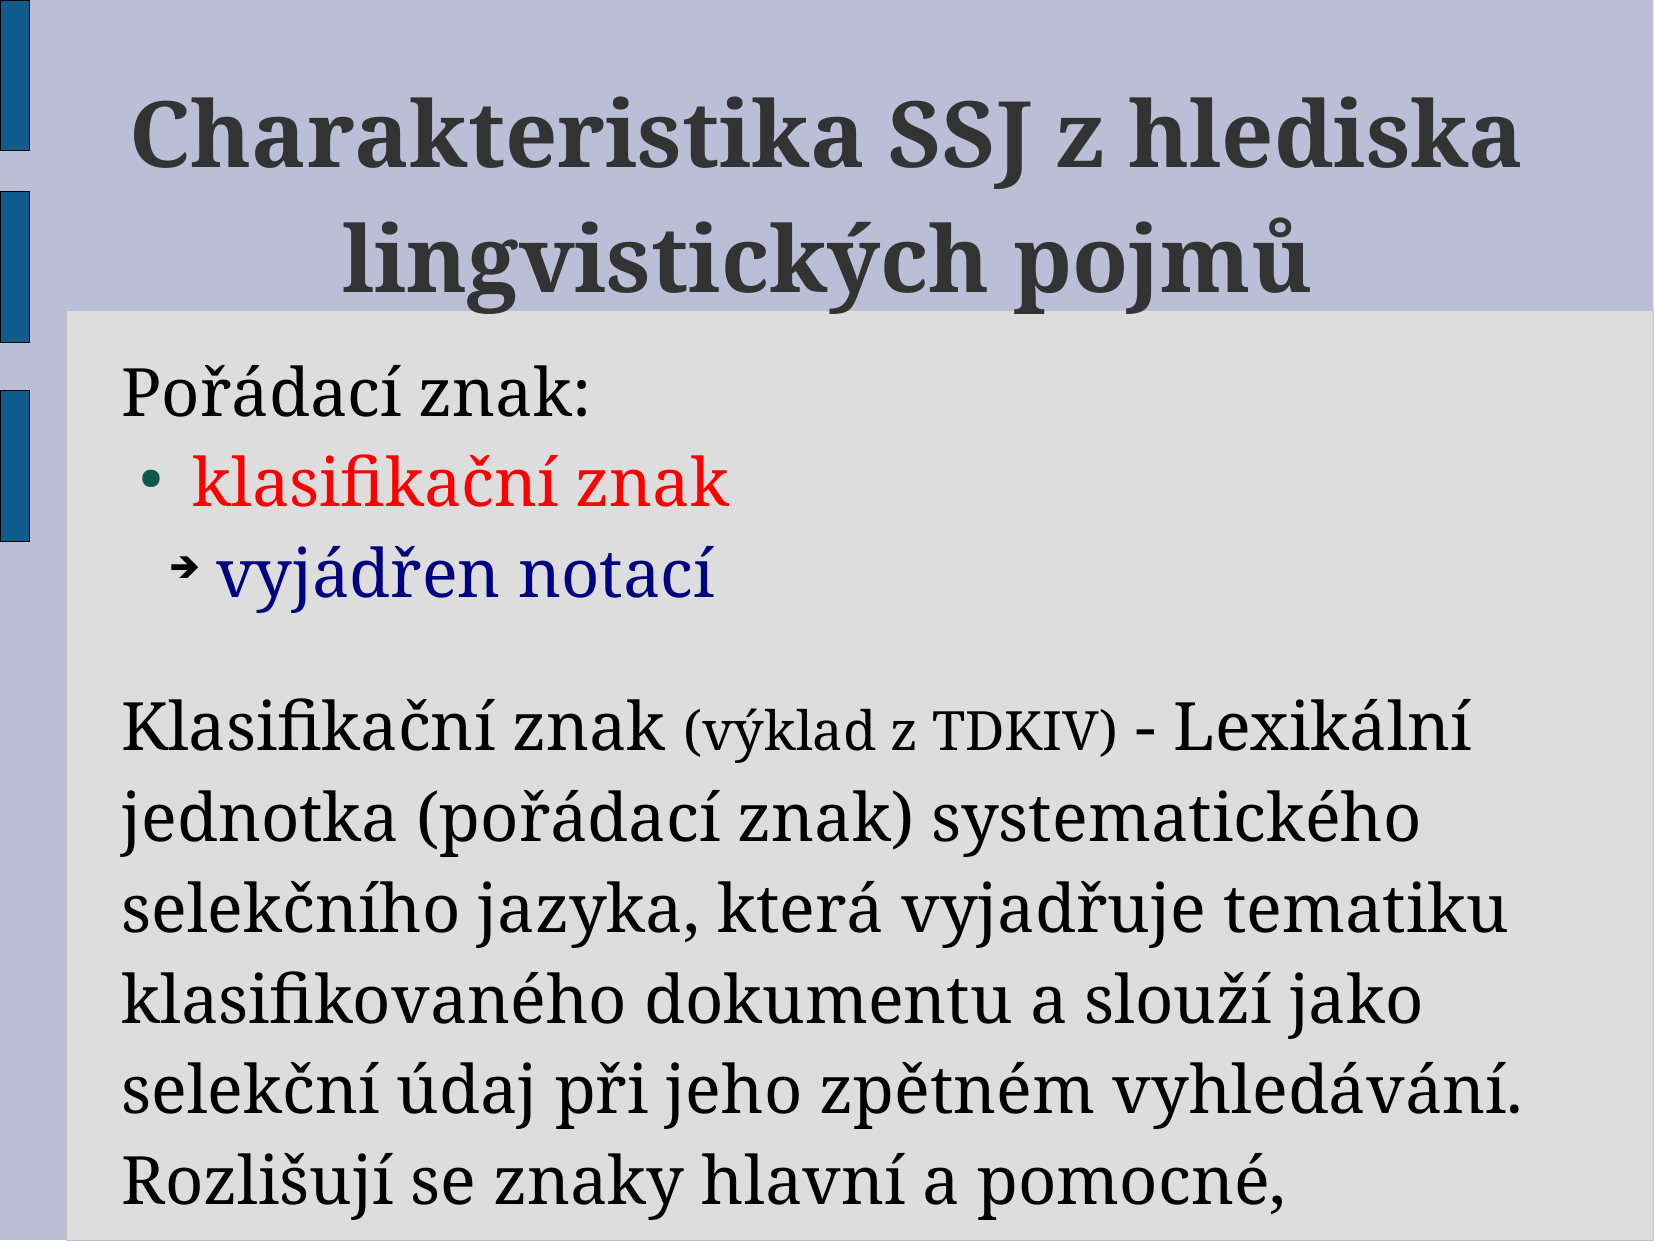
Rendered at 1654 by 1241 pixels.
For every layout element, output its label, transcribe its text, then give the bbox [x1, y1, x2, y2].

list Pořádací znak: klasifikační znak vyjádřen notací Klasifikační znak (výklad z TDKIV) - Lexikální jednotka (pořádací znak) systematického selekčního jazyka, která vyjadřuje tematiku klasifikovaného dokumentu a slouží jako selekční údaj při jeho zpětném vyhledávání. Rozlišují se znaky hlavní a pomocné, základní, rozvinuté a složené. [121, 344, 1534, 1241]
title Charakteristika SSJ z hlediska lingvistických pojmů [121, 90, 1534, 300]
